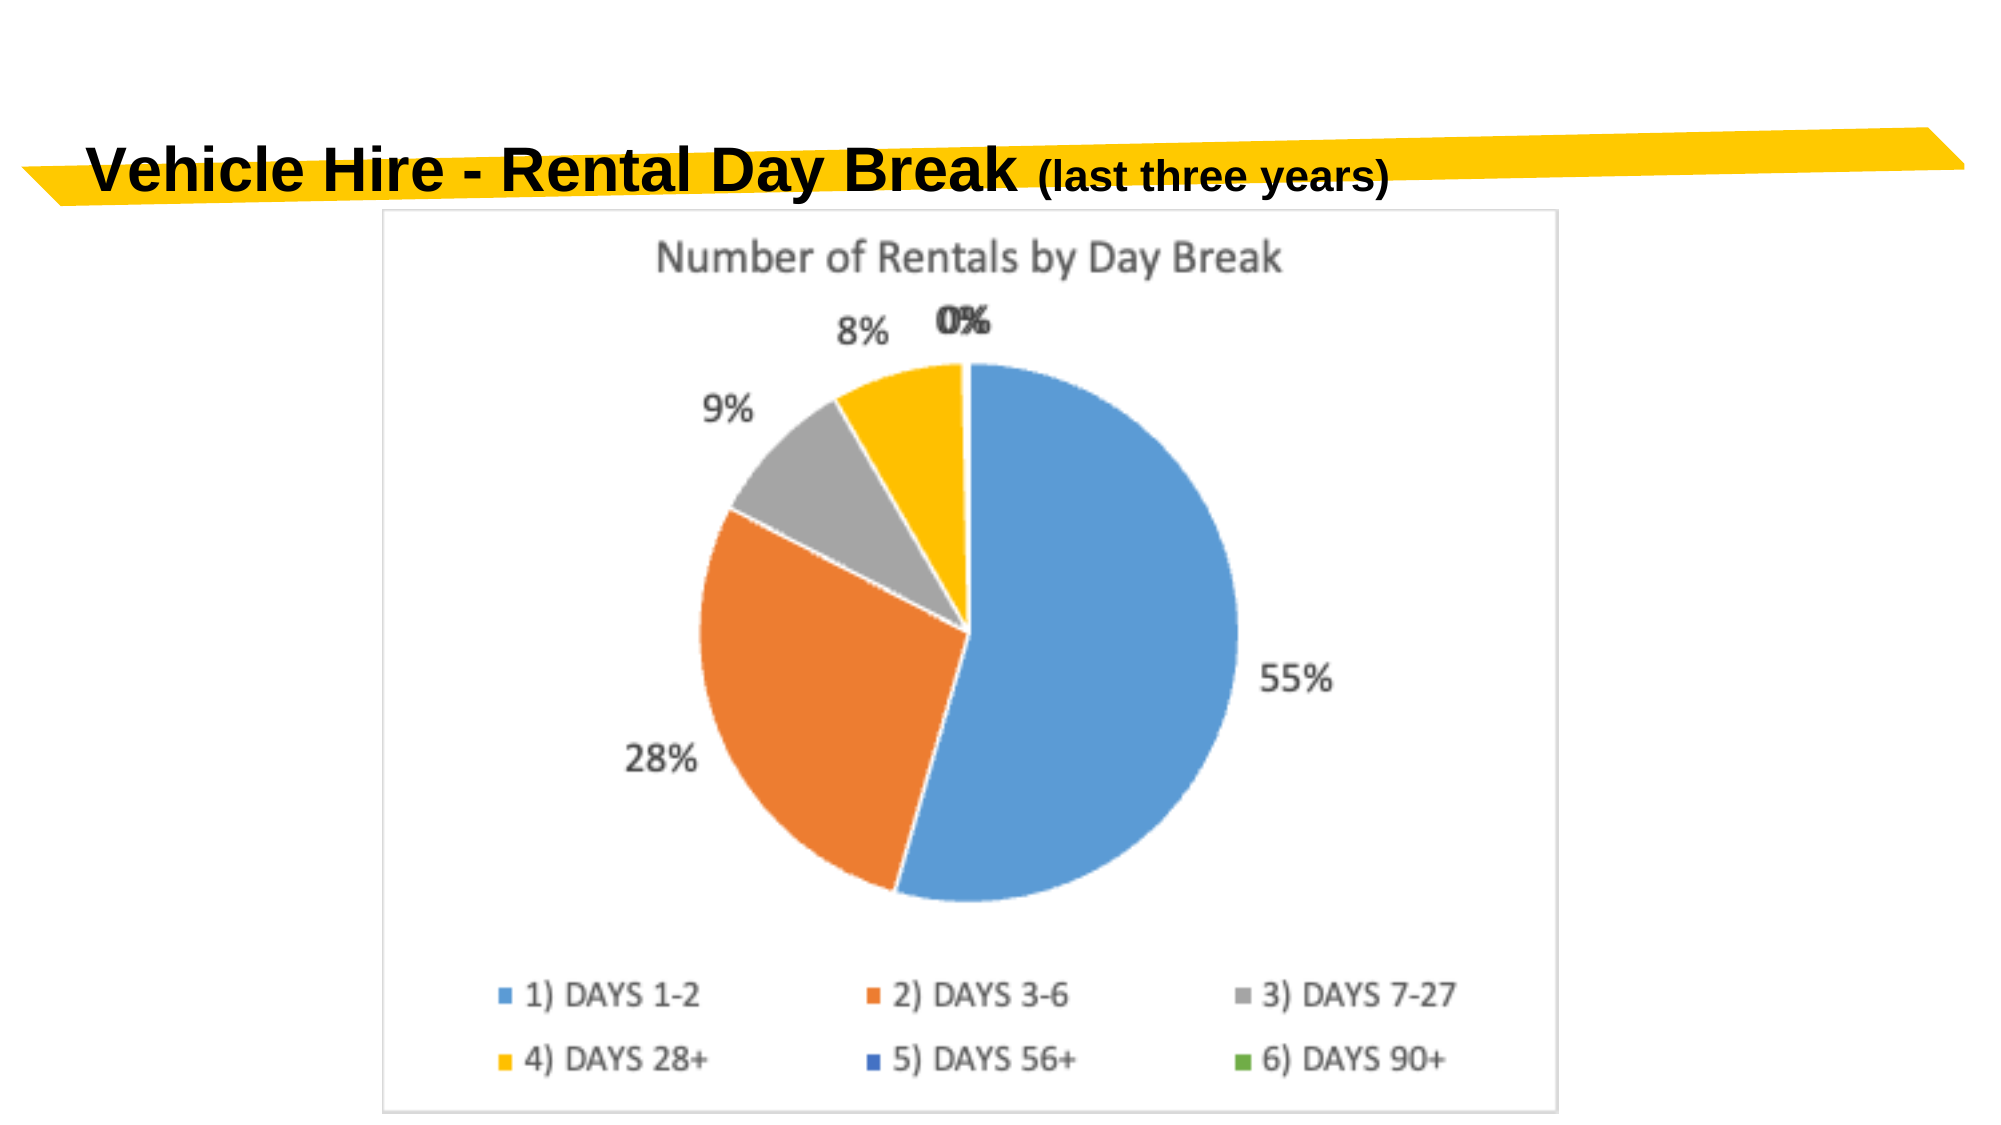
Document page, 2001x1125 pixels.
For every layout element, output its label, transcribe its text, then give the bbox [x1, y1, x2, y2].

text_box Vehicle Hire - Rental Day Break (last three years) [65, 108, 1638, 181]
picture [382, 209, 1559, 1114]
